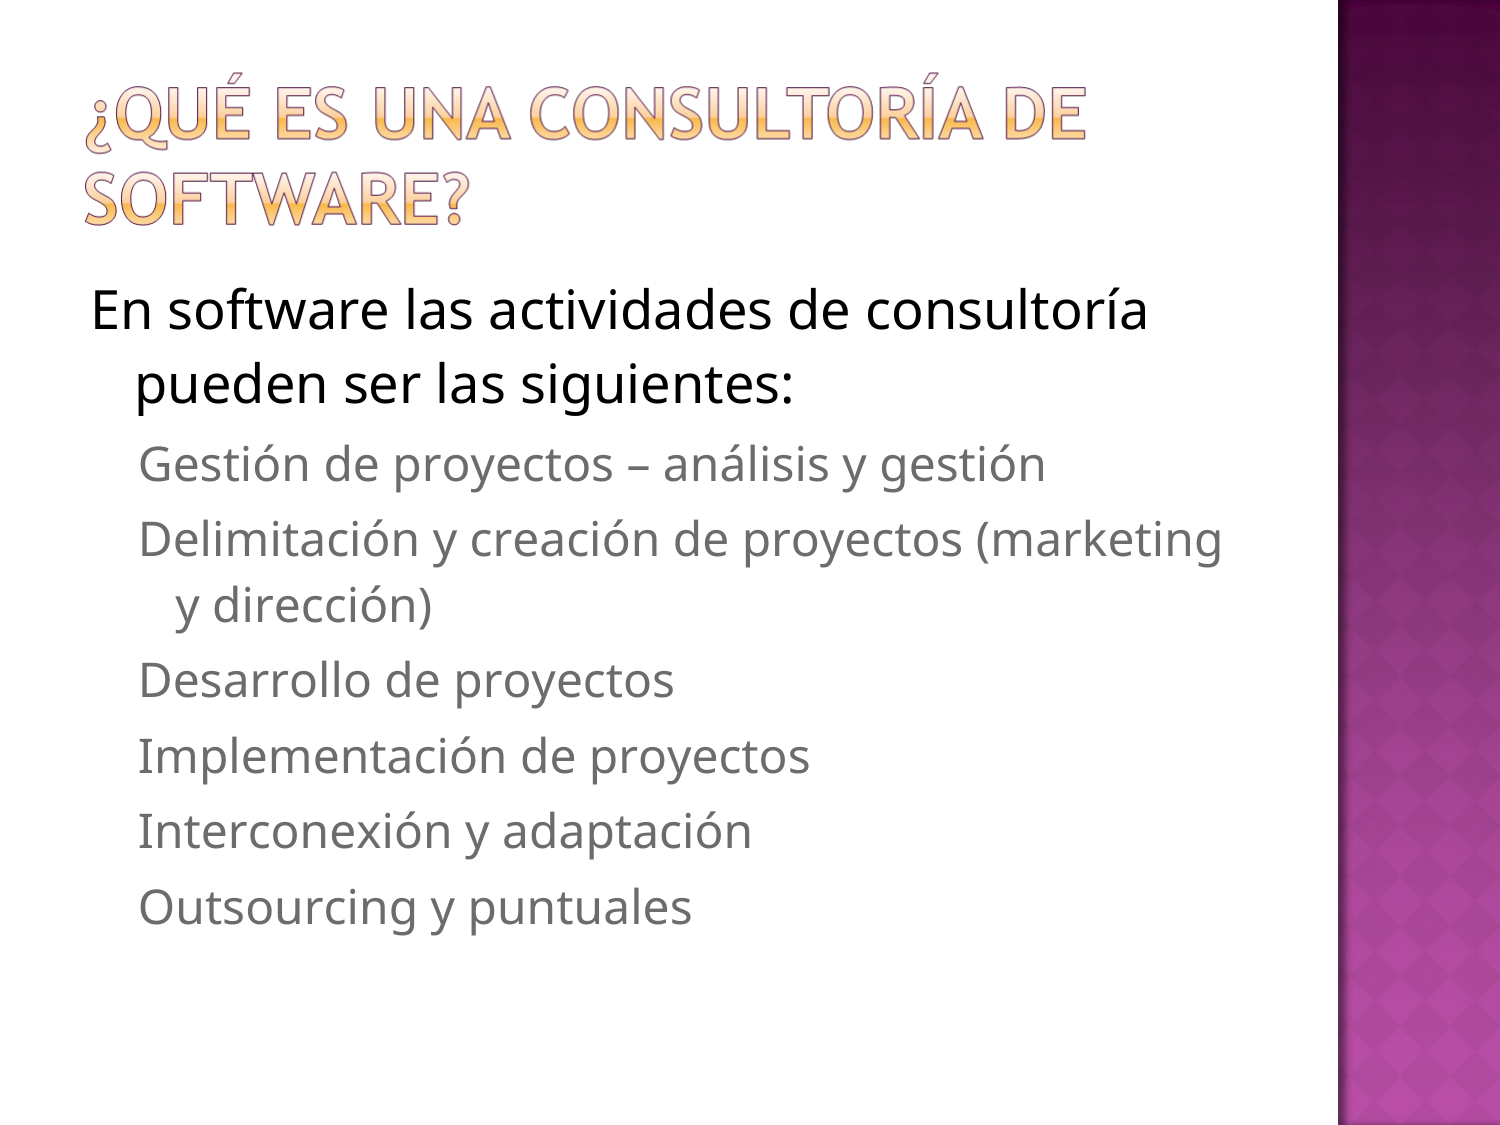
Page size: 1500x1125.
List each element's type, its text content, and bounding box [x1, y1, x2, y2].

picture [1337, 0, 1500, 1125]
list En software las actividades de consultoría pueden ser las siguientes: Gestión de proyectos – análisis y gestión Delimitación y creación de proyectos (marketing y dirección) Desarrollo de proyectos Implementación de proyectos Interconexión y adaptación Outsourcing y puntuales [75, 263, 1263, 1060]
text_box [40, 47, 1265, 241]
